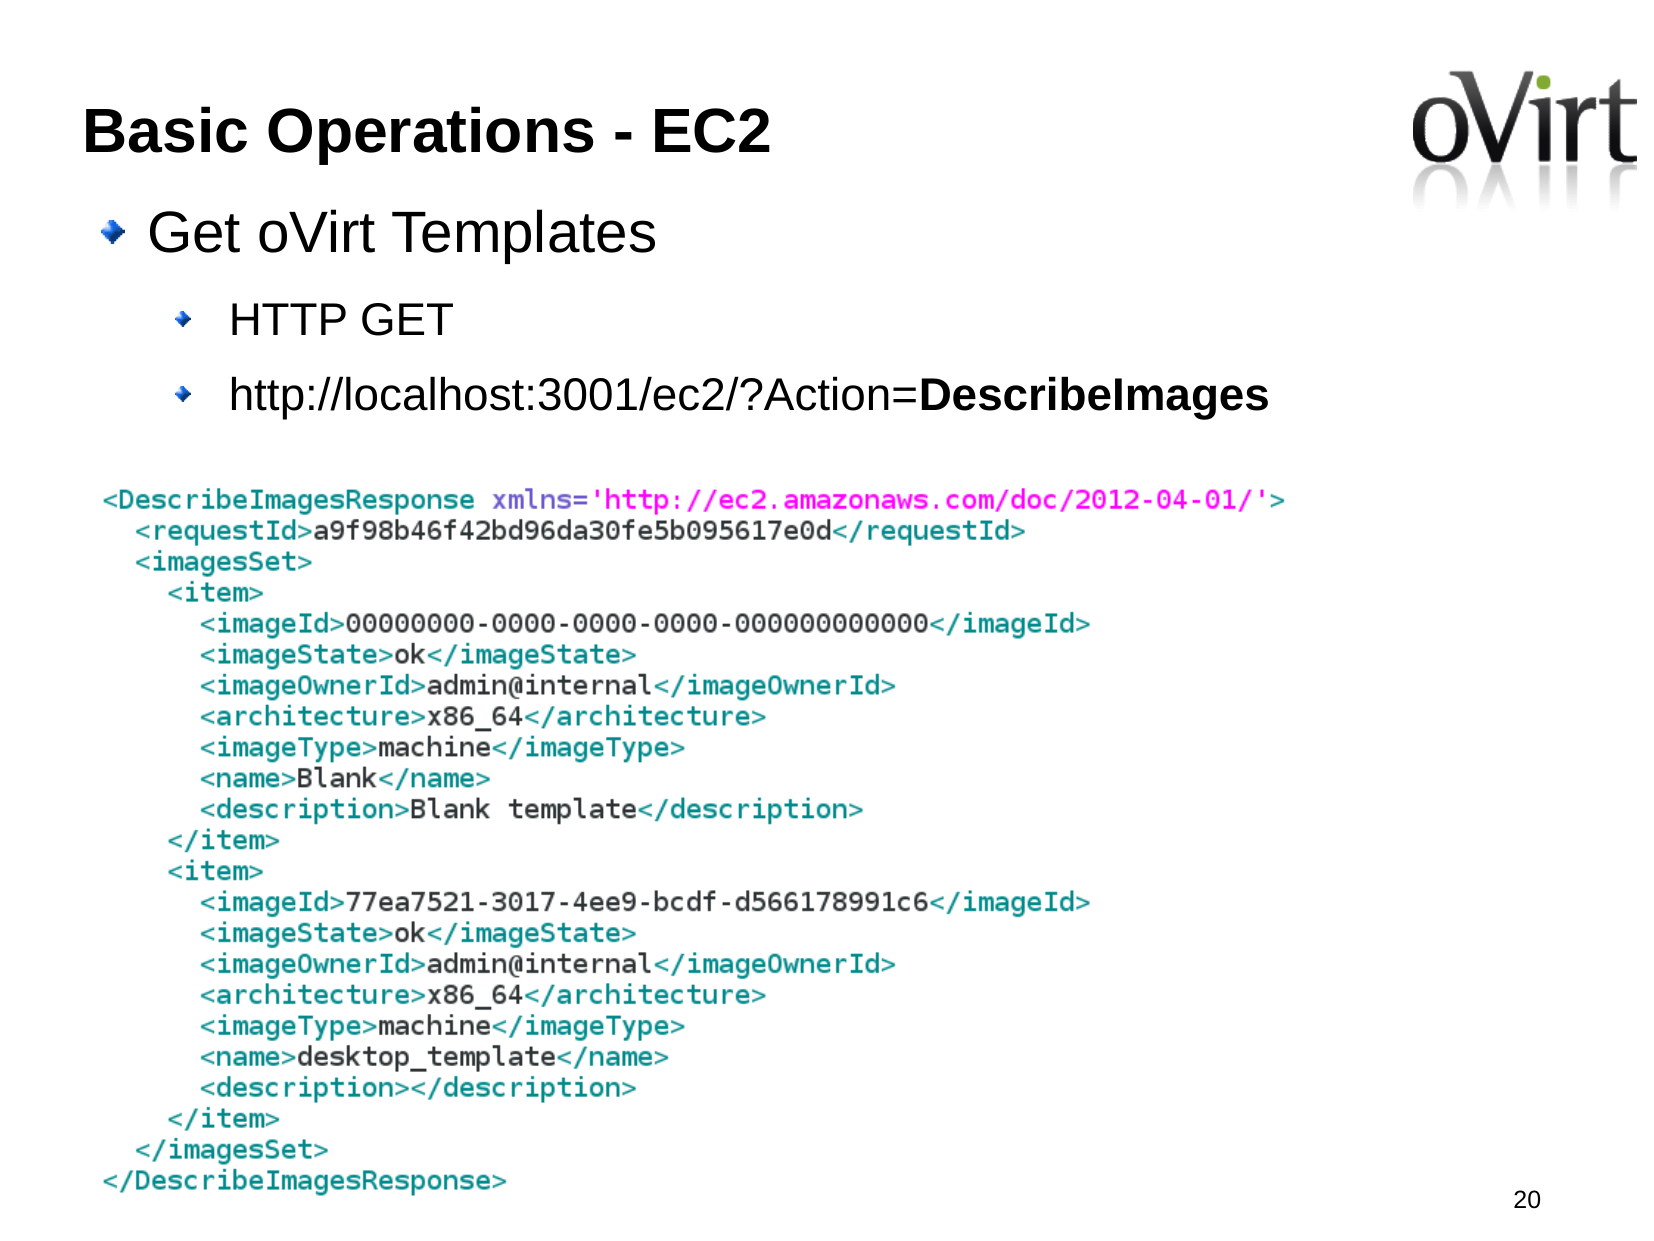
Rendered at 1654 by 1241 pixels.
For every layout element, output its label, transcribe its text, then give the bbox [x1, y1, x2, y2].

picture [101, 484, 1302, 1206]
list Get oVirt Templates HTTP GET http://localhost:3001/ec2/?Action=DescribeImages [86, 199, 1576, 993]
picture [1413, 63, 1637, 212]
title Basic Operations - EC2 [82, 37, 1303, 226]
